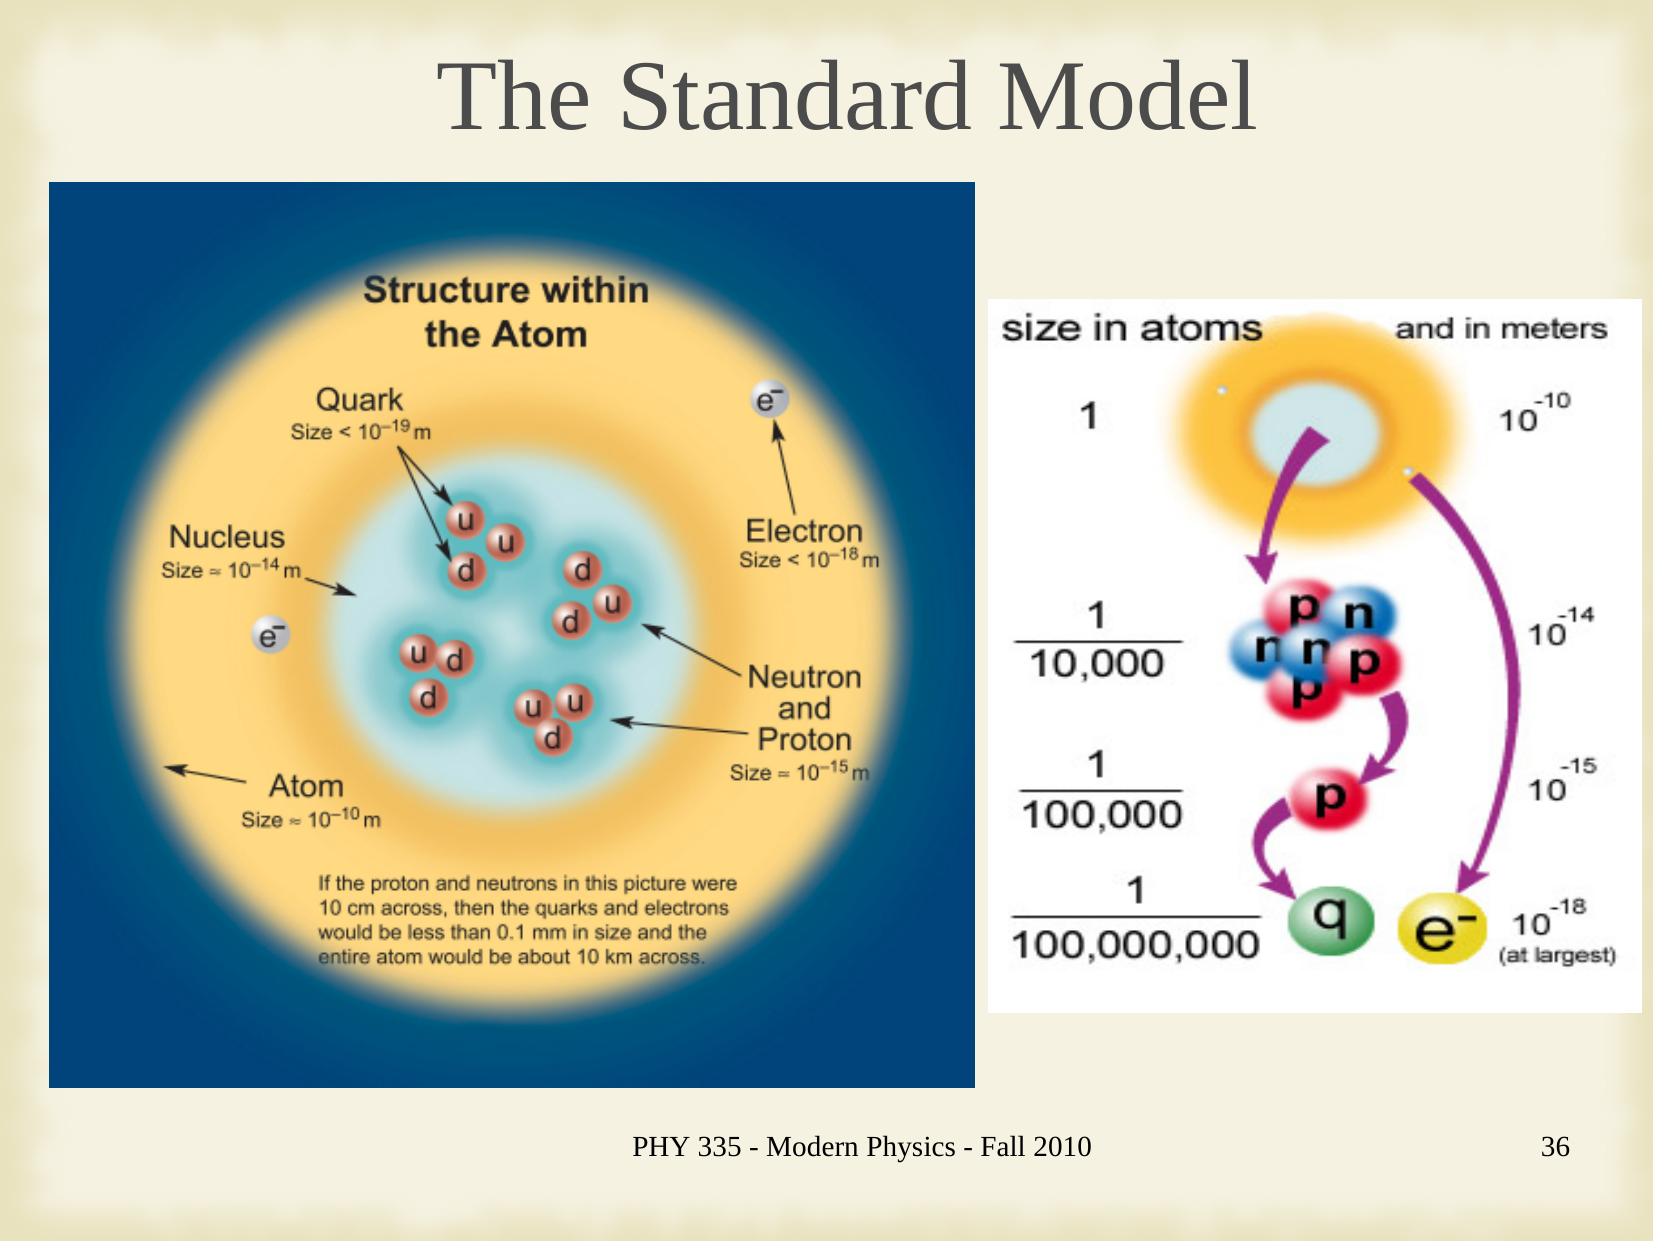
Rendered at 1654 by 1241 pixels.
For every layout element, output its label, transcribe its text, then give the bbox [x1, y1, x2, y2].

title The Standard Model [343, 0, 1352, 193]
picture [0, 0, 1653, 1241]
